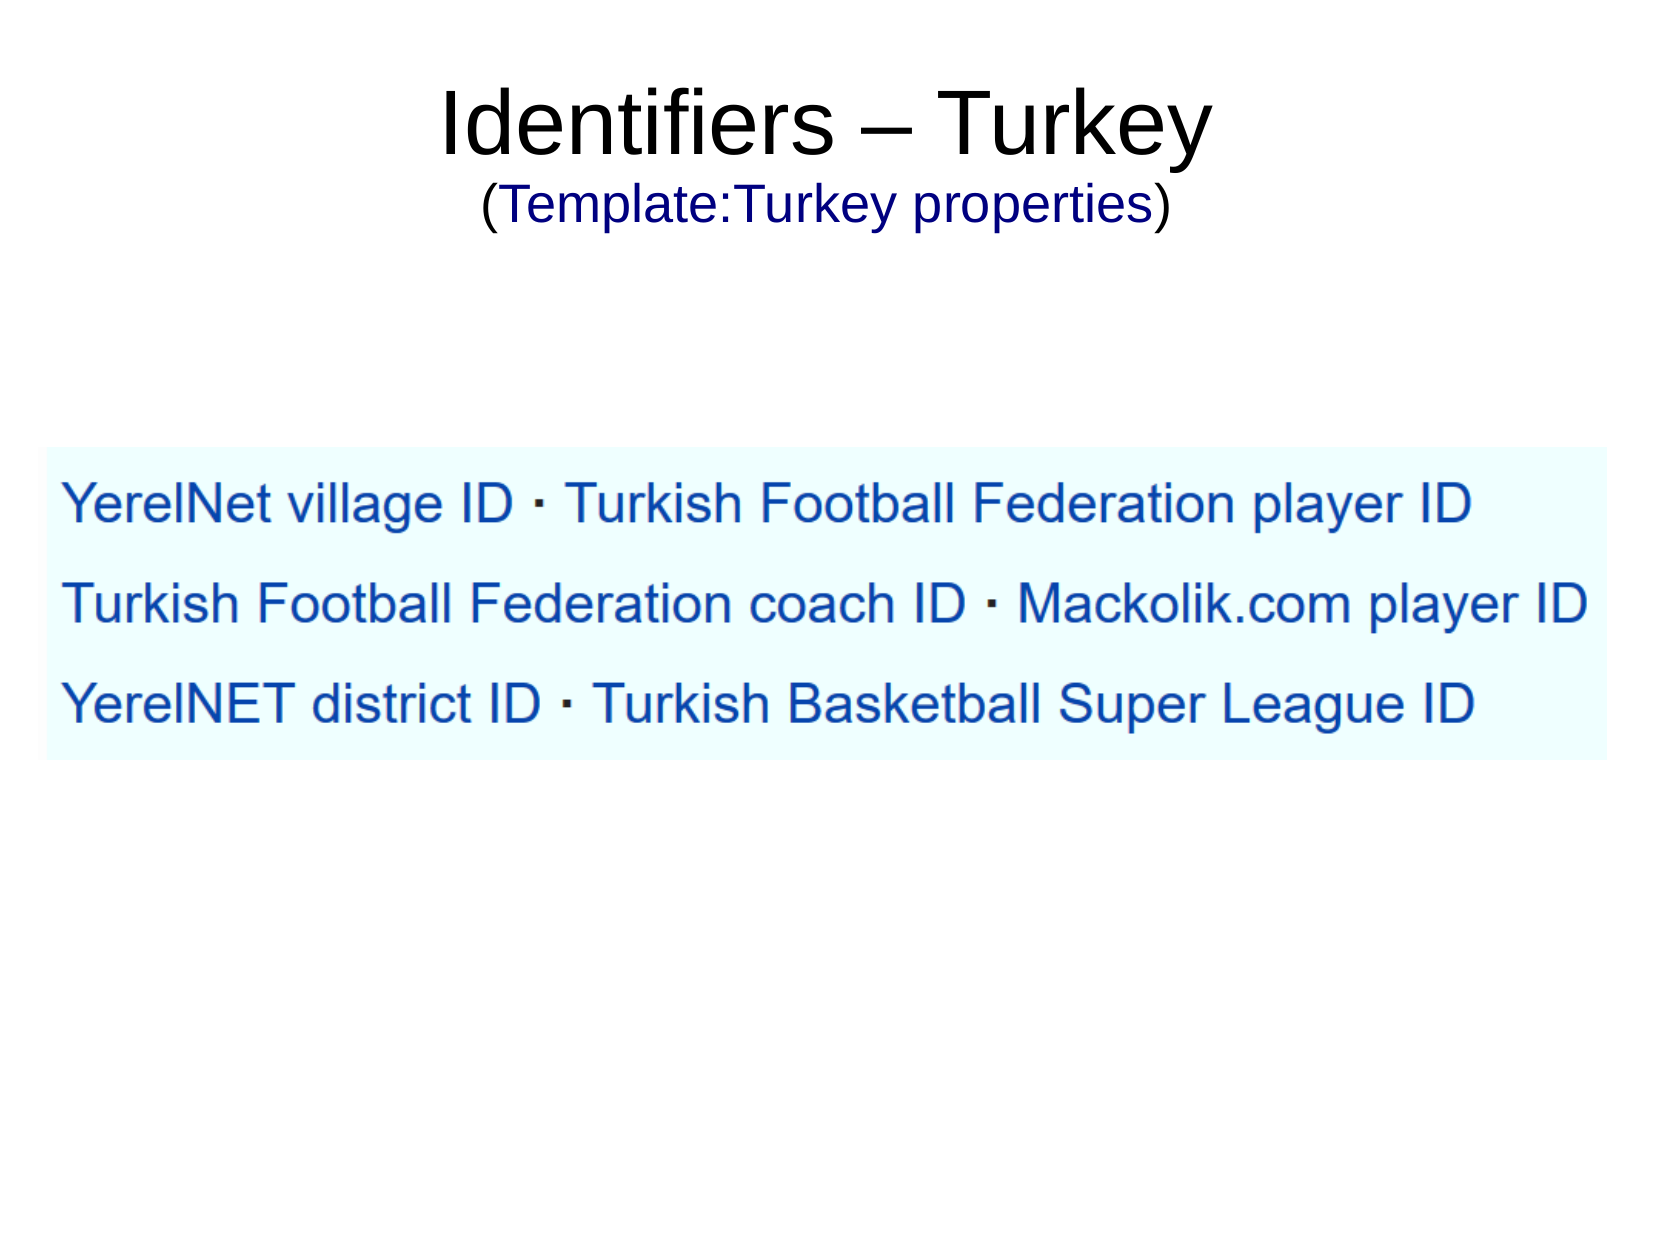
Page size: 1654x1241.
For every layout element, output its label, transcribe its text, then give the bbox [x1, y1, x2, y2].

title Identifiers – Turkey (Template:Turkey properties) [82, 49, 1571, 257]
picture [38, 447, 1607, 760]
